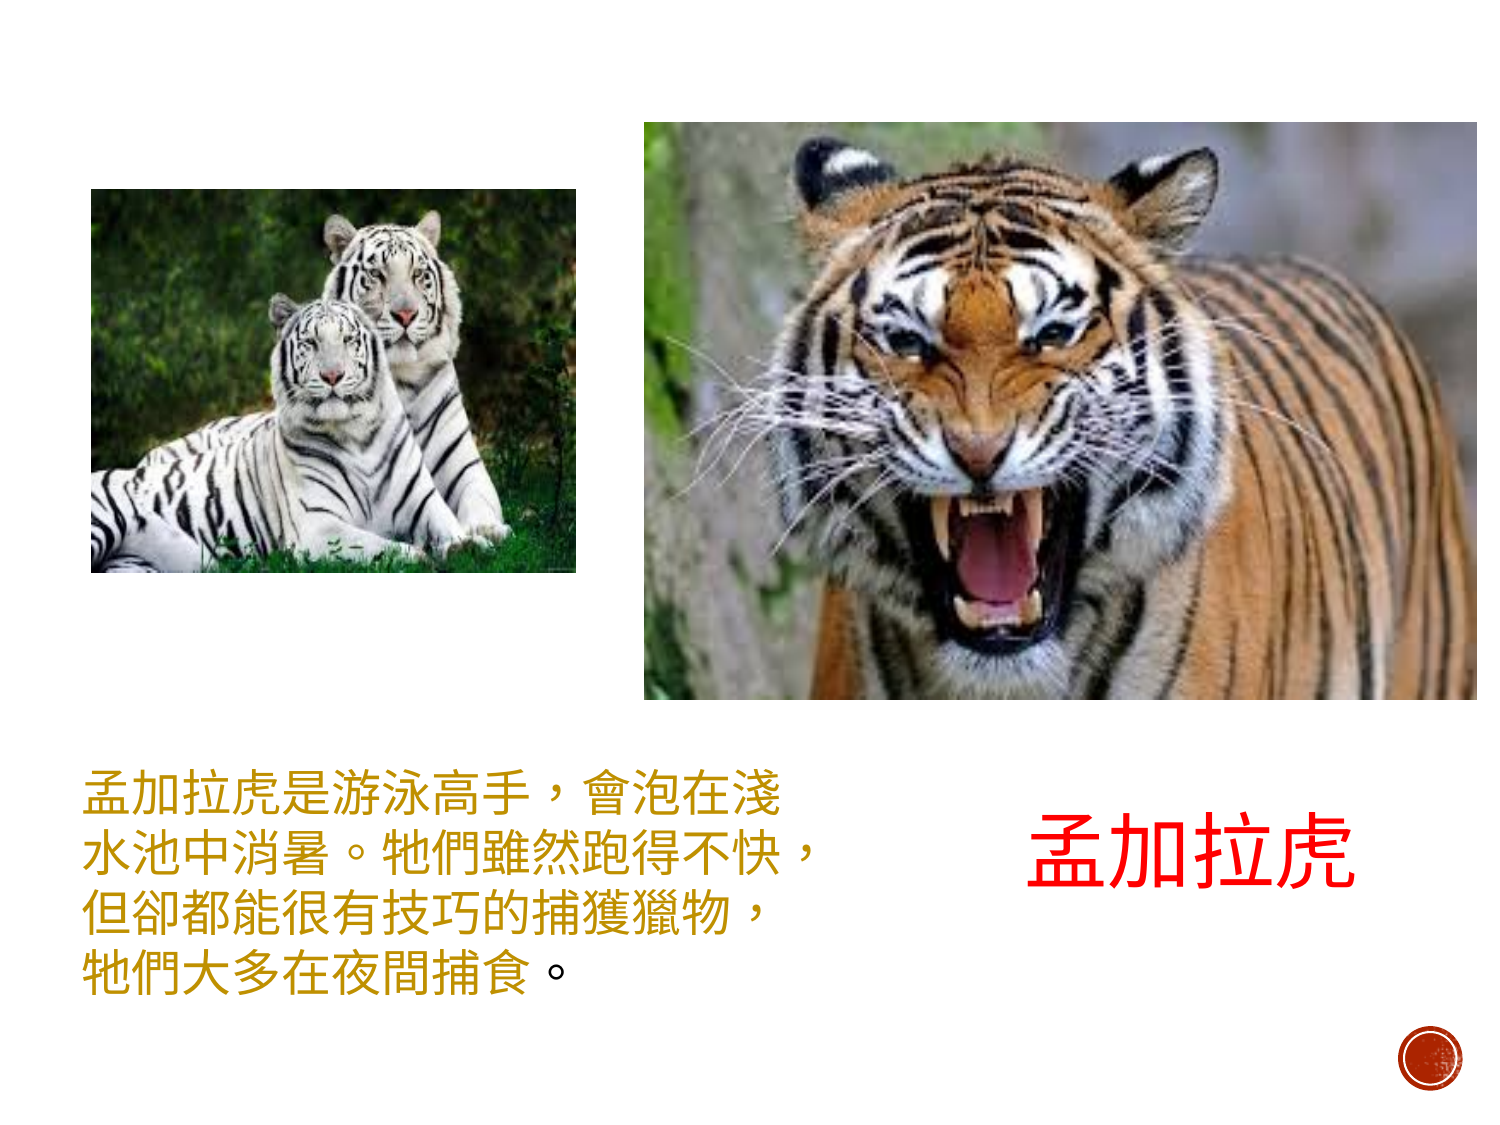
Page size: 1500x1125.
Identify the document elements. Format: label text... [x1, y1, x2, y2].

picture [644, 122, 1477, 700]
picture [91, 189, 576, 573]
text_box 孟加拉虎是游泳高手，會泡在淺水池中消暑。牠們雖然跑得不快，但卻都能很有技巧的捕獲獵物，牠們大多在夜間捕食。 [66, 754, 816, 1009]
text_box 孟加拉虎 [1010, 792, 1373, 907]
